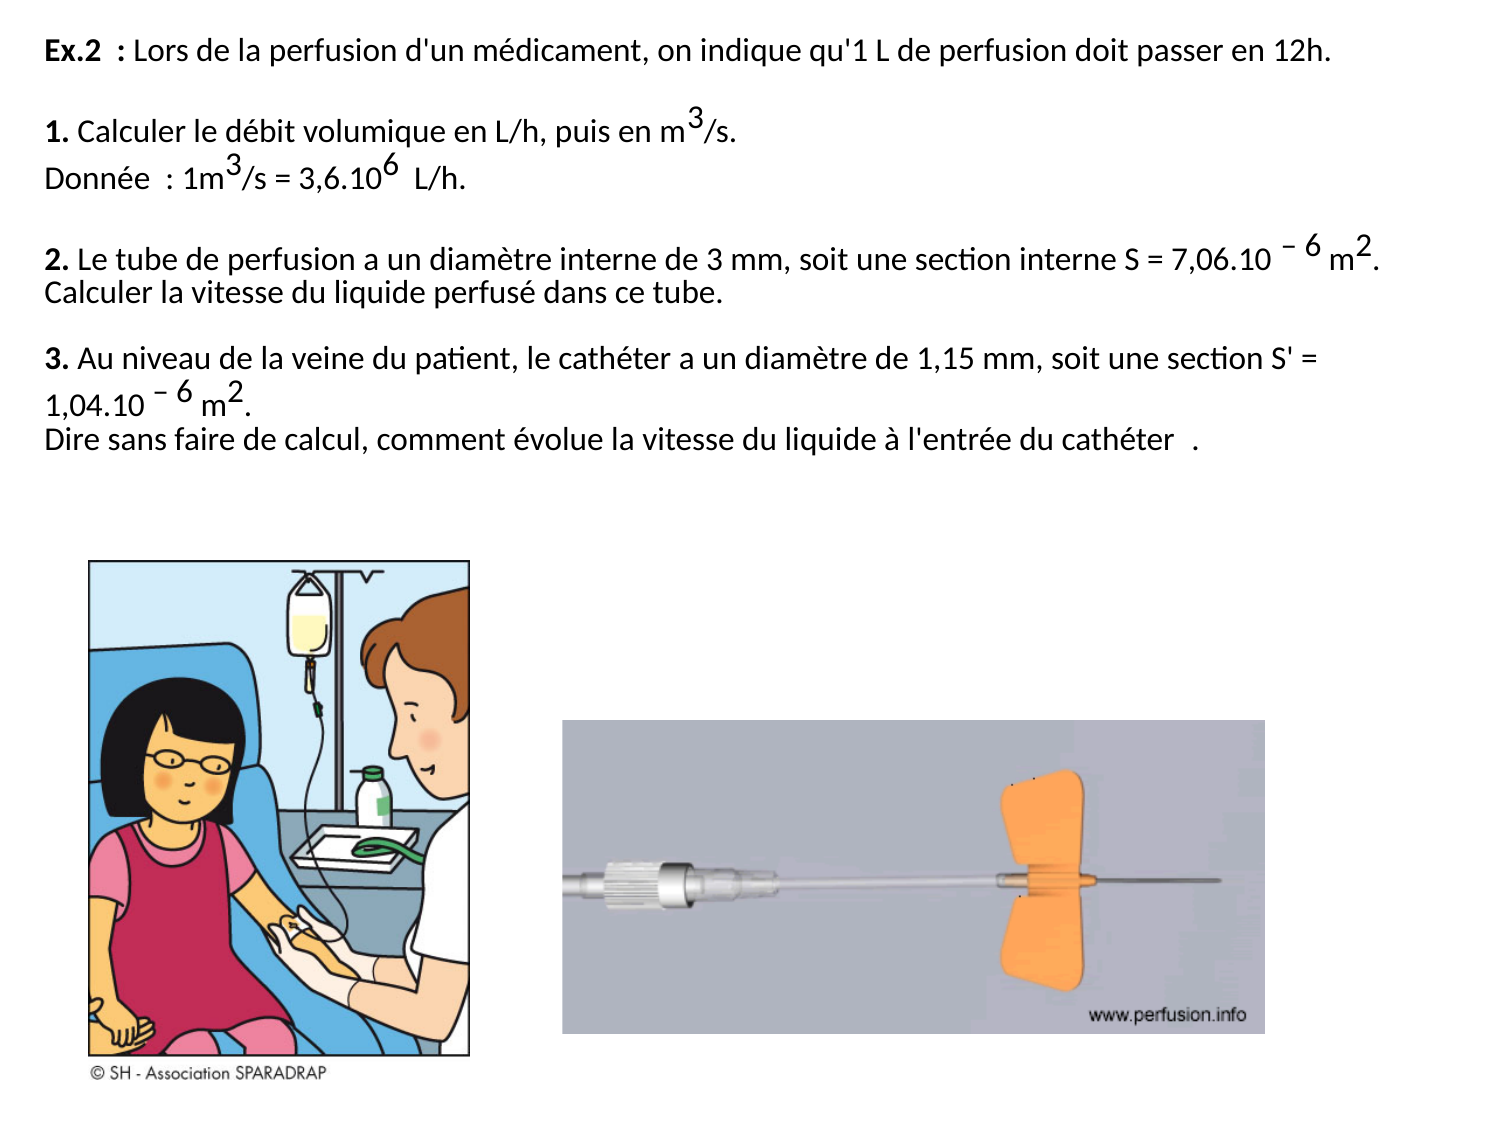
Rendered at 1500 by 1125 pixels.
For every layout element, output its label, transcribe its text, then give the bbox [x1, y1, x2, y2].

picture [561, 720, 1265, 1034]
picture [88, 572, 470, 1080]
text_box Ex.2 : Lors de la perfusion d'un médicament, on indique qu'1 L de perfusion doit passer en 12h. 1. Calculer le débit volumique en L/h, puis en m3/s. Donnée : 1m3/s = 3,6.106 L/h. 2. Le tube de perfusion a un diamètre interne de 3 mm, soit une section interne S = 7,06.10 – 6 m2. Calculer la vitesse du liquide perfusé dans ce tube. 3. Au niveau de la veine du patient, le cathéter a un diamètre de 1,15 mm, soit une section S' = 1,04.10 – 6 m2. Dire sans faire de calcul, comment évolue la vitesse du liquide à l'entrée du cathéter . [29, 29, 1418, 572]
